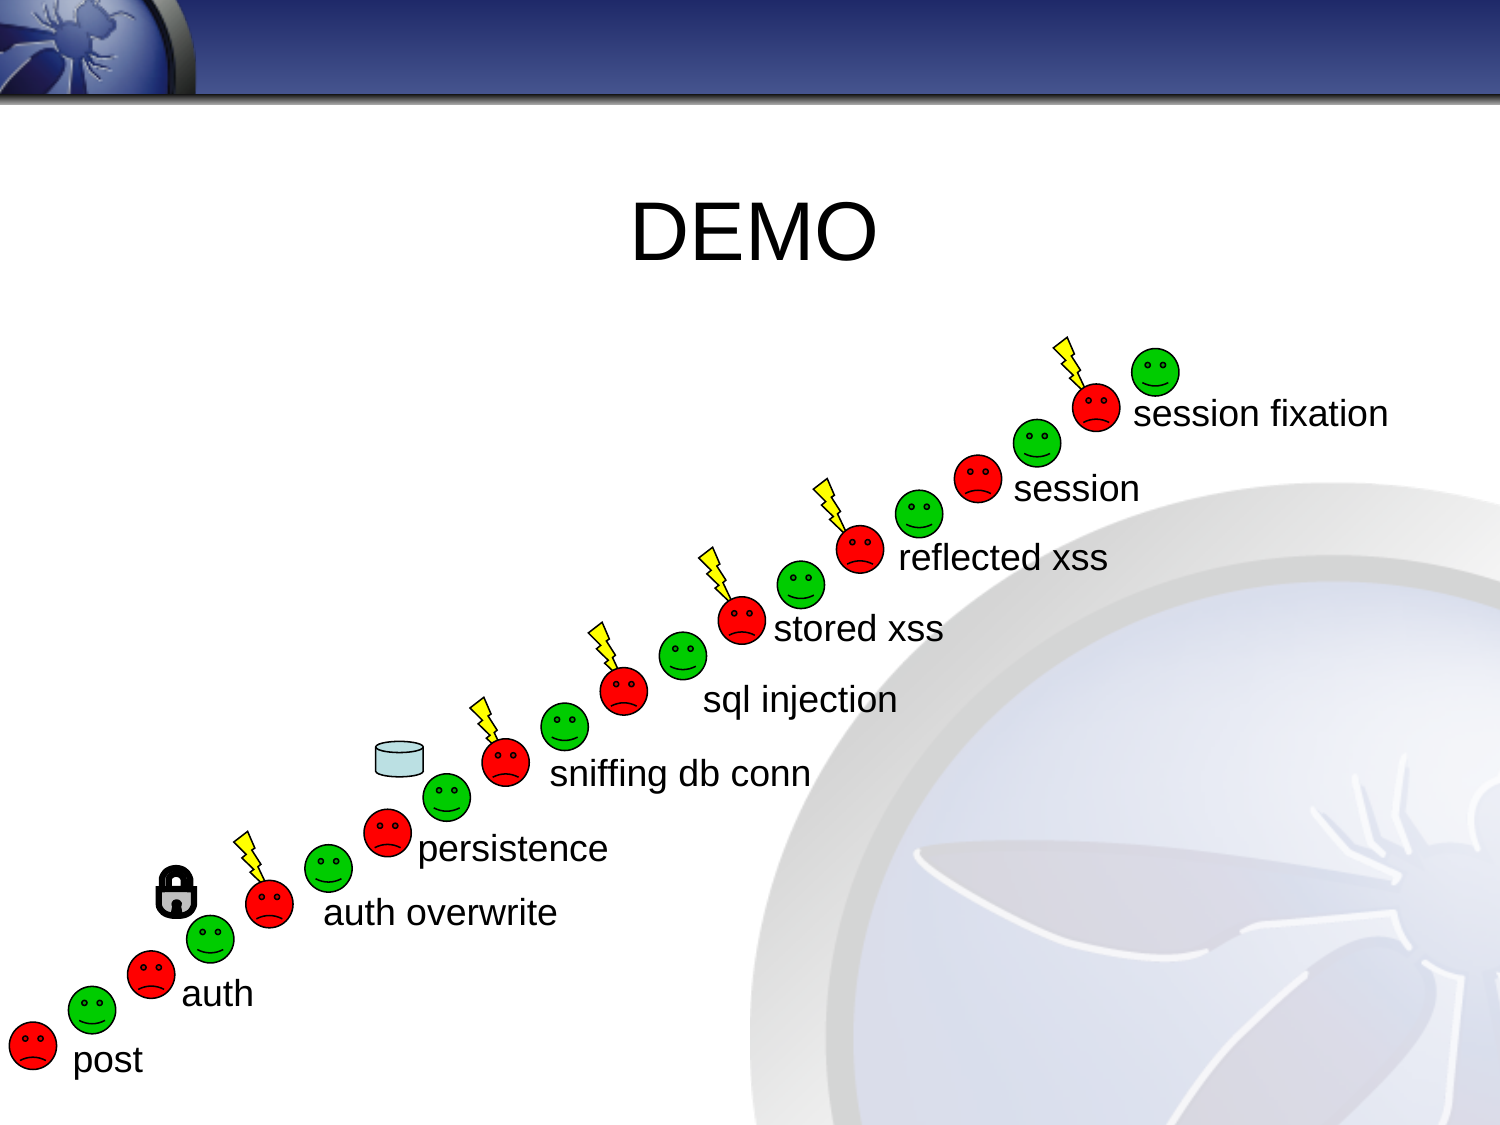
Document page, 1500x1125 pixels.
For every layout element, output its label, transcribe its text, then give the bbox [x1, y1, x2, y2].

text_box [364, 809, 412, 857]
text_box [541, 703, 589, 741]
text_box [895, 490, 943, 538]
text_box [423, 773, 471, 822]
text_box [68, 986, 116, 1034]
text_box persistence [402, 816, 624, 877]
text_box [127, 950, 175, 999]
text_box session [998, 455, 1156, 517]
text_box session fixation [1118, 380, 1404, 442]
text_box stored xss [758, 596, 960, 658]
text_box [659, 632, 707, 680]
text_box [158, 868, 195, 916]
text_box [375, 741, 424, 777]
text_box [470, 697, 530, 787]
text_box [9, 1022, 57, 1070]
picture [0, 0, 198, 95]
text_box [233, 831, 294, 928]
text_box [588, 622, 648, 716]
text_box [1131, 348, 1179, 397]
text_box post [57, 1027, 159, 1088]
text_box auth overwrite [308, 880, 573, 941]
text_box auth [166, 961, 270, 1022]
text_box [698, 547, 766, 645]
text_box reflected xss [883, 525, 1124, 587]
text_box sniffing db conn [534, 741, 827, 802]
text_box DEMO [615, 170, 991, 286]
text_box sql injection [688, 667, 914, 729]
text_box [813, 478, 884, 574]
text_box [304, 844, 353, 881]
text_box [1053, 337, 1120, 432]
text_box [777, 561, 825, 609]
text_box [954, 455, 1002, 503]
text_box [1013, 419, 1061, 467]
text_box [186, 915, 234, 963]
picture [750, 479, 1500, 1125]
